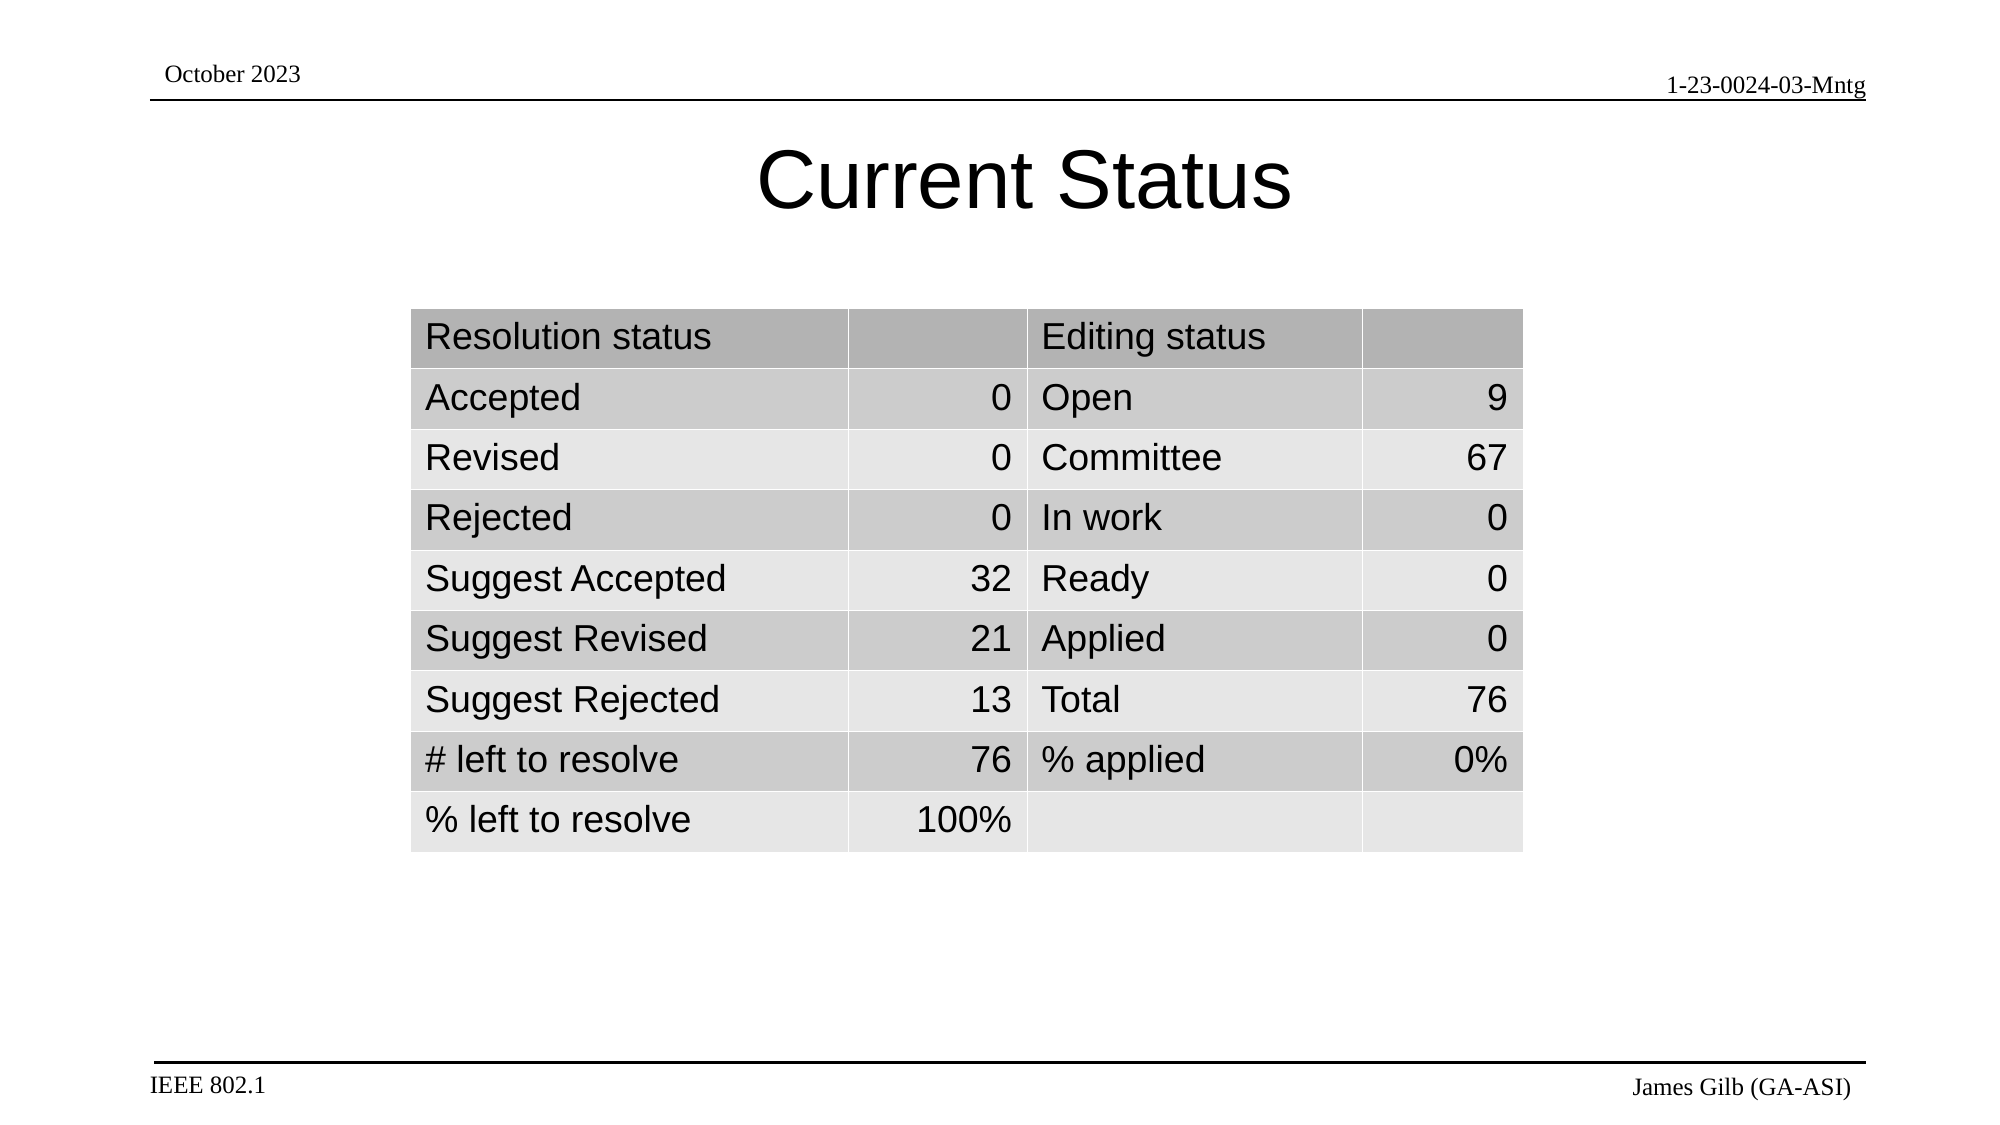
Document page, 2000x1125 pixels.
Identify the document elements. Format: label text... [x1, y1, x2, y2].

table_header [849, 309, 1027, 368]
table_cell Applied [1028, 611, 1362, 670]
table_cell 9 [1363, 369, 1523, 429]
table_cell Rejected [411, 490, 848, 550]
table_cell Suggest Accepted [411, 551, 848, 610]
table_cell 100% [849, 792, 1027, 852]
table_header [1363, 309, 1523, 368]
table_cell 76 [1363, 671, 1523, 731]
table_cell 76 [849, 732, 1027, 791]
table_cell 21 [849, 611, 1027, 670]
table_cell 0% [1363, 732, 1523, 791]
table_cell [1028, 792, 1362, 852]
table_cell 0 [1363, 490, 1523, 550]
table_cell 13 [849, 671, 1027, 731]
table_cell % applied [1028, 732, 1362, 791]
table_header Editing status [1028, 309, 1362, 368]
table_cell Suggest Revised [411, 611, 848, 670]
table_header Resolution status [411, 309, 848, 368]
table_cell 0 [849, 430, 1027, 489]
table_cell Suggest Rejected [411, 671, 848, 731]
table_cell 0 [1363, 611, 1523, 670]
table_cell # left to resolve [411, 732, 848, 791]
table_cell Open [1028, 369, 1362, 429]
table_cell In work [1028, 490, 1362, 550]
table_cell 0 [849, 490, 1027, 550]
table_cell Ready [1028, 551, 1362, 610]
table_cell 67 [1363, 430, 1523, 489]
table_cell 0 [1363, 551, 1523, 610]
table_cell % left to resolve [411, 792, 848, 852]
table_cell [1363, 792, 1523, 852]
table_cell Committee [1028, 430, 1362, 489]
table_cell 0 [849, 369, 1027, 429]
title Current Status [149, 112, 1900, 238]
table_cell Total [1028, 671, 1362, 731]
table_cell Revised [411, 430, 848, 489]
table_cell 32 [849, 551, 1027, 610]
table_cell Accepted [411, 369, 848, 429]
